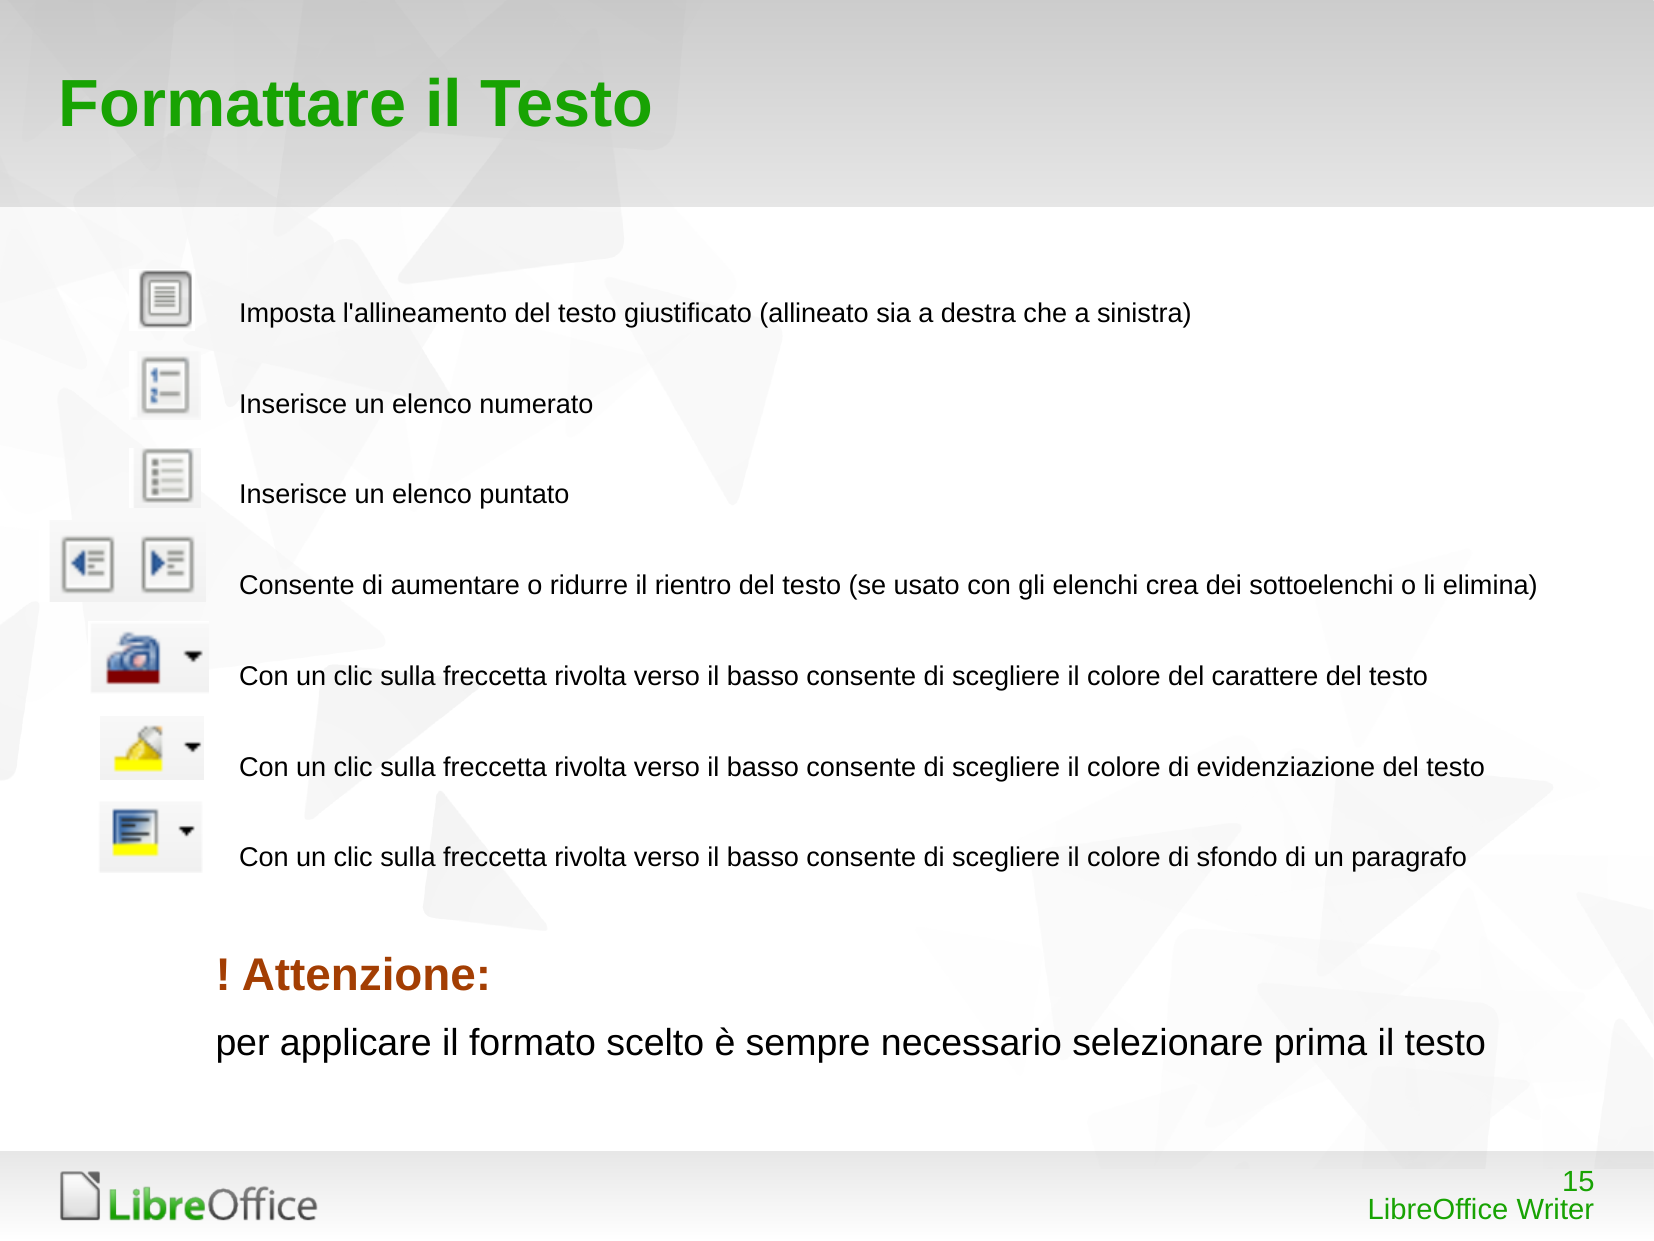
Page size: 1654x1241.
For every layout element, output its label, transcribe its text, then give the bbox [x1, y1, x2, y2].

picture [0, 0, 783, 931]
picture [915, 548, 1654, 1169]
picture [41, 1152, 337, 1240]
text_box ! Attenzione: per applicare il formato scelto è sempre necessario selezionare prima il testo [200, 915, 1609, 1099]
text_box Imposta l'allineamento del testo giustificato (allineato sia a destra che a sinistra) Inserisce un elenco numerato Inserisce un elenco puntato Consente di aumentare o ridurre il rientro del testo (se usato con gli elenchi crea dei sottoelenchi o li elimina) Con un clic sulla freccetta rivolta verso il basso consente di scegliere il colore del carattere del testo Con un clic sulla freccetta rivolta verso il basso consente di scegliere il colore di evidenziazione del testo Con un clic sulla freccetta rivolta verso il basso consente di scegliere il colore di sfondo di un paragrafo [224, 275, 1630, 865]
title Formattare il Testo [59, 29, 1595, 178]
